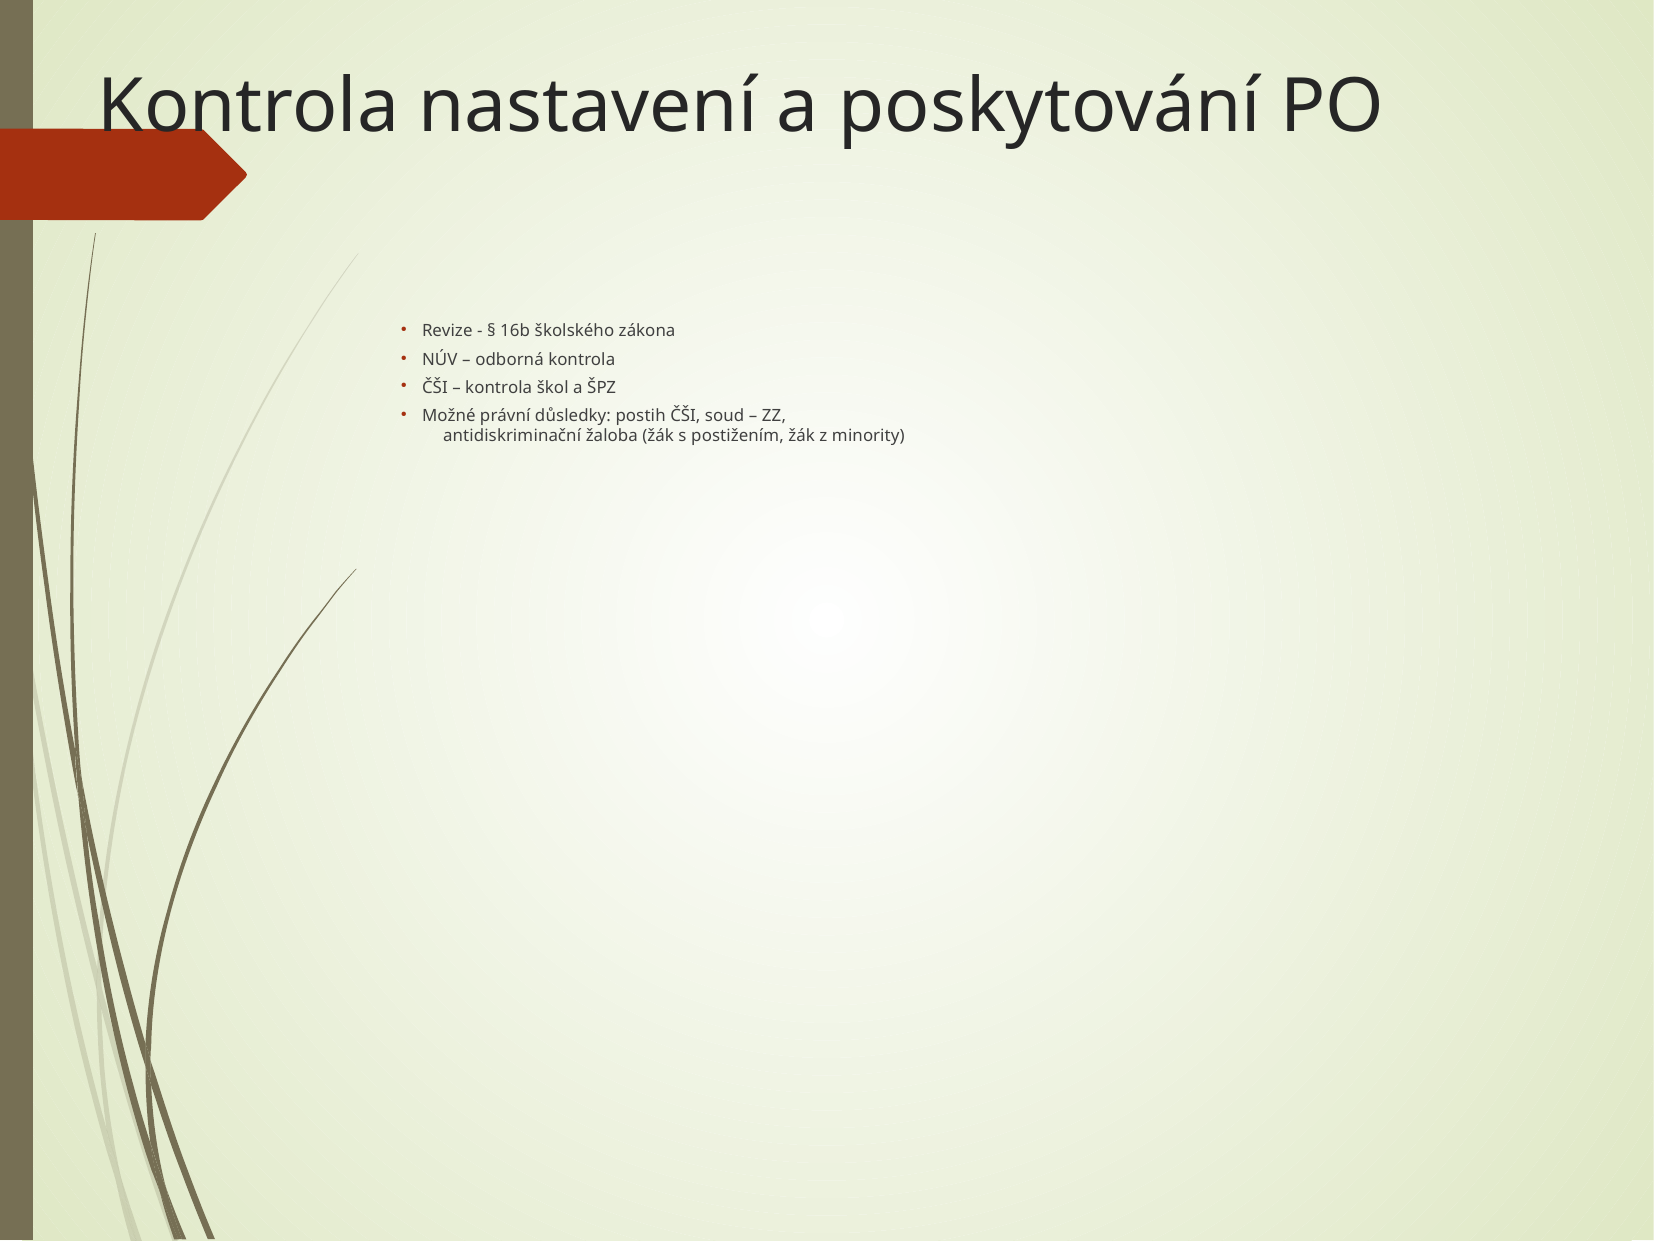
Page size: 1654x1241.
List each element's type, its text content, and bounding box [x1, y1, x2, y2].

title Kontrola nastavení a poskytování PO [0, 49, 1489, 257]
list Revize - § 16b školského zákona NÚV – odborná kontrola ČŠI – kontrola škol a ŠPZ Možné právní důsledky: postih ČŠI, soud – ZZ, antidiskriminační žaloba (žák s postižením, žák z minority) [0, 290, 1489, 1010]
